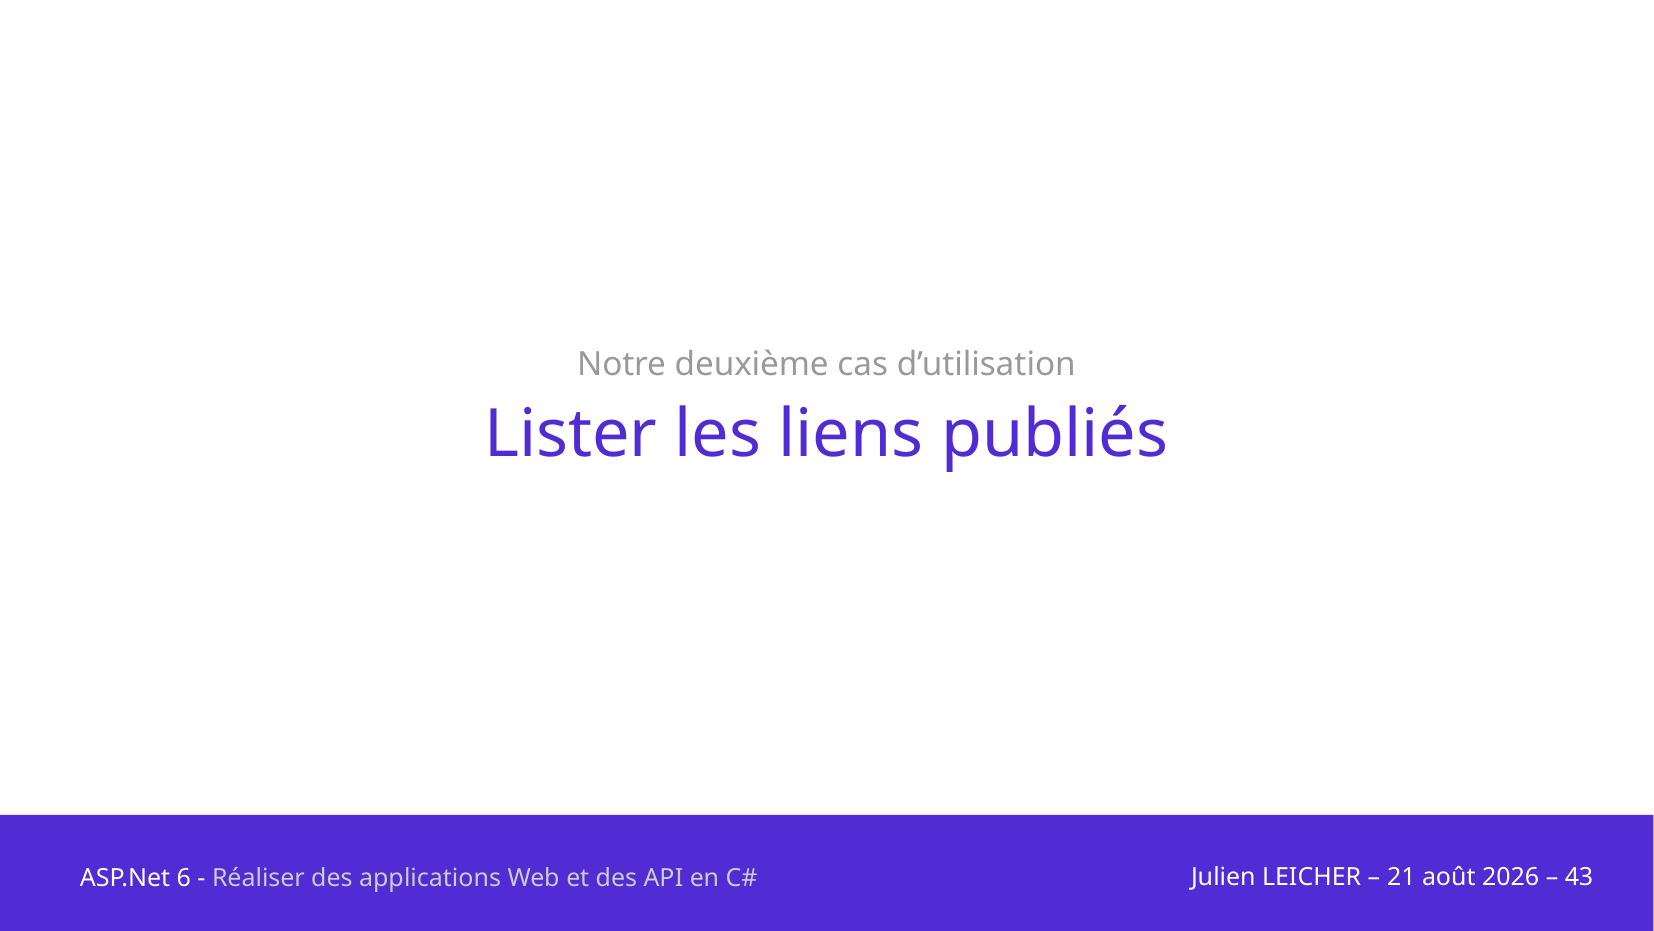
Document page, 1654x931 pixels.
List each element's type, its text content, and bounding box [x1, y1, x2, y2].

text_box Notre deuxième cas d’utilisation Lister les liens publiés [0, 0, 1654, 814]
text_box ASP.Net 6 - Réaliser des applications Web et des API en C# [64, 852, 798, 898]
text_box Julien LEICHER – 28 févr. 2022 – <numéro> [0, 814, 1654, 931]
